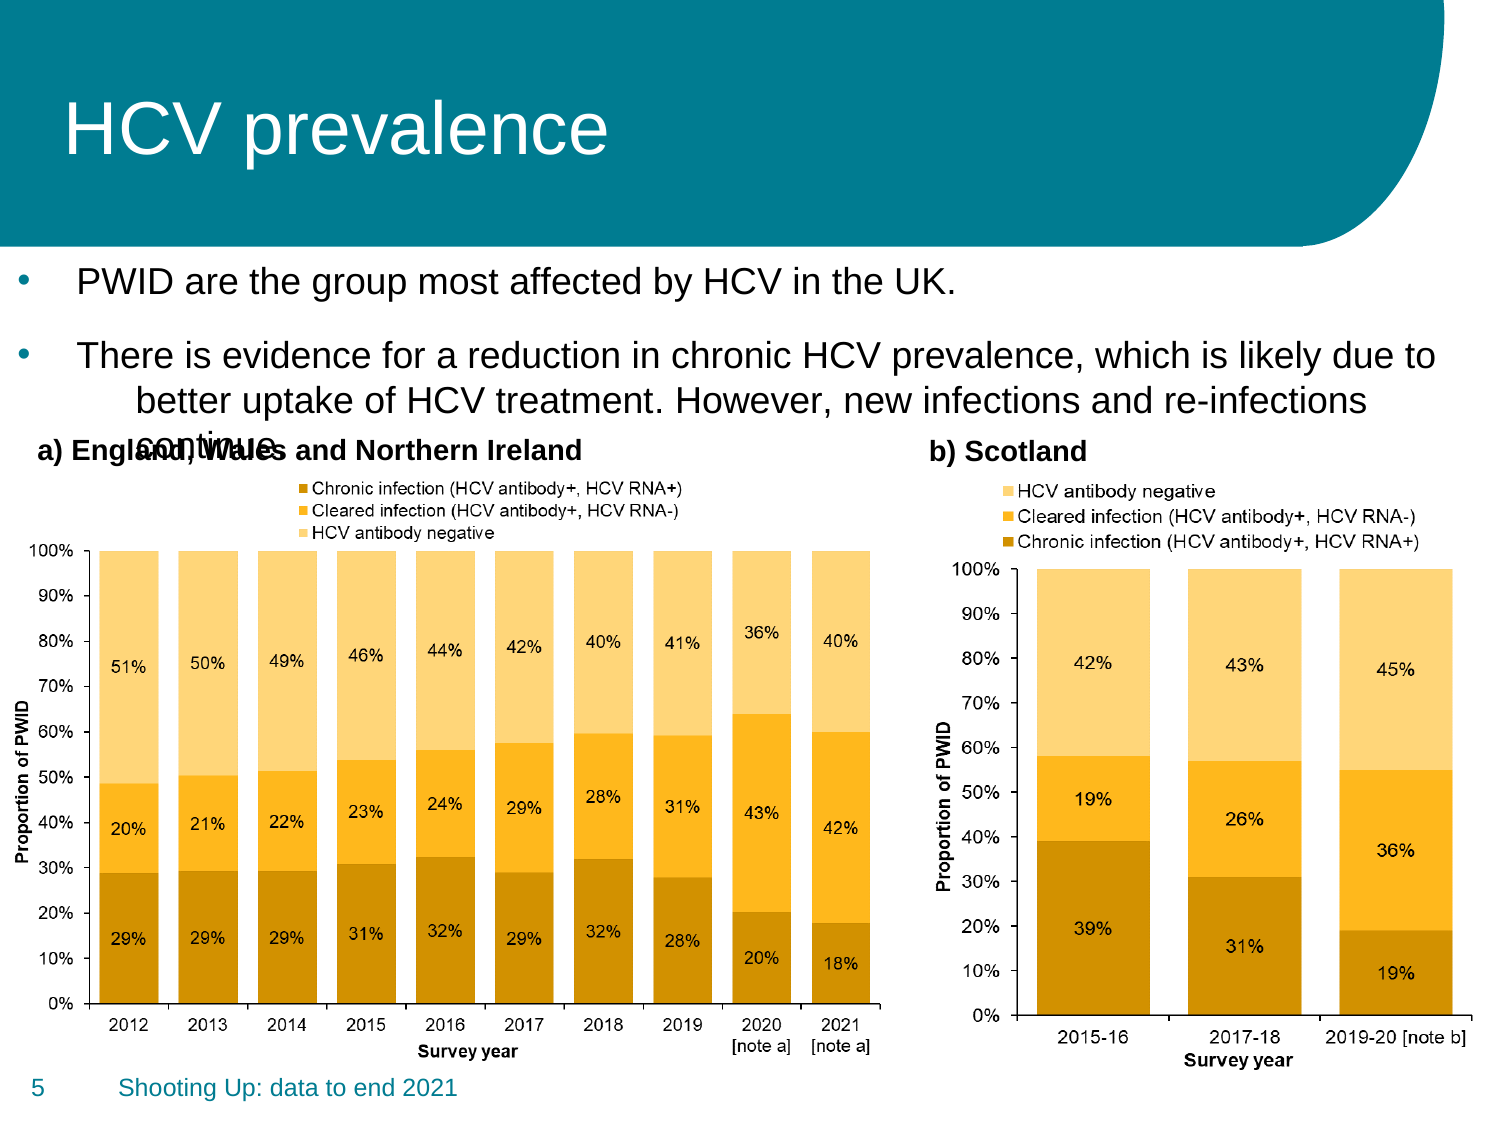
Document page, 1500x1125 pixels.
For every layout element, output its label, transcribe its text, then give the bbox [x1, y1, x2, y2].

text_box PWID are the group most affected by HCV in the UK. There is evidence for a reduction in chronic HCV prevalence, which is likely due to better uptake of HCV treatment. However, new infections and re-infections continue. [6, 251, 1500, 429]
text_box Shooting Up: data to end 2021 [103, 1056, 1335, 1116]
picture [917, 468, 1490, 1096]
text_box a) England, Wales and Northern Ireland [26, 426, 667, 472]
text_box [16, 1056, 90, 1117]
text_box b) Scotland [918, 426, 1164, 468]
picture [0, 472, 899, 1082]
title HCV prevalence [52, 73, 1351, 177]
